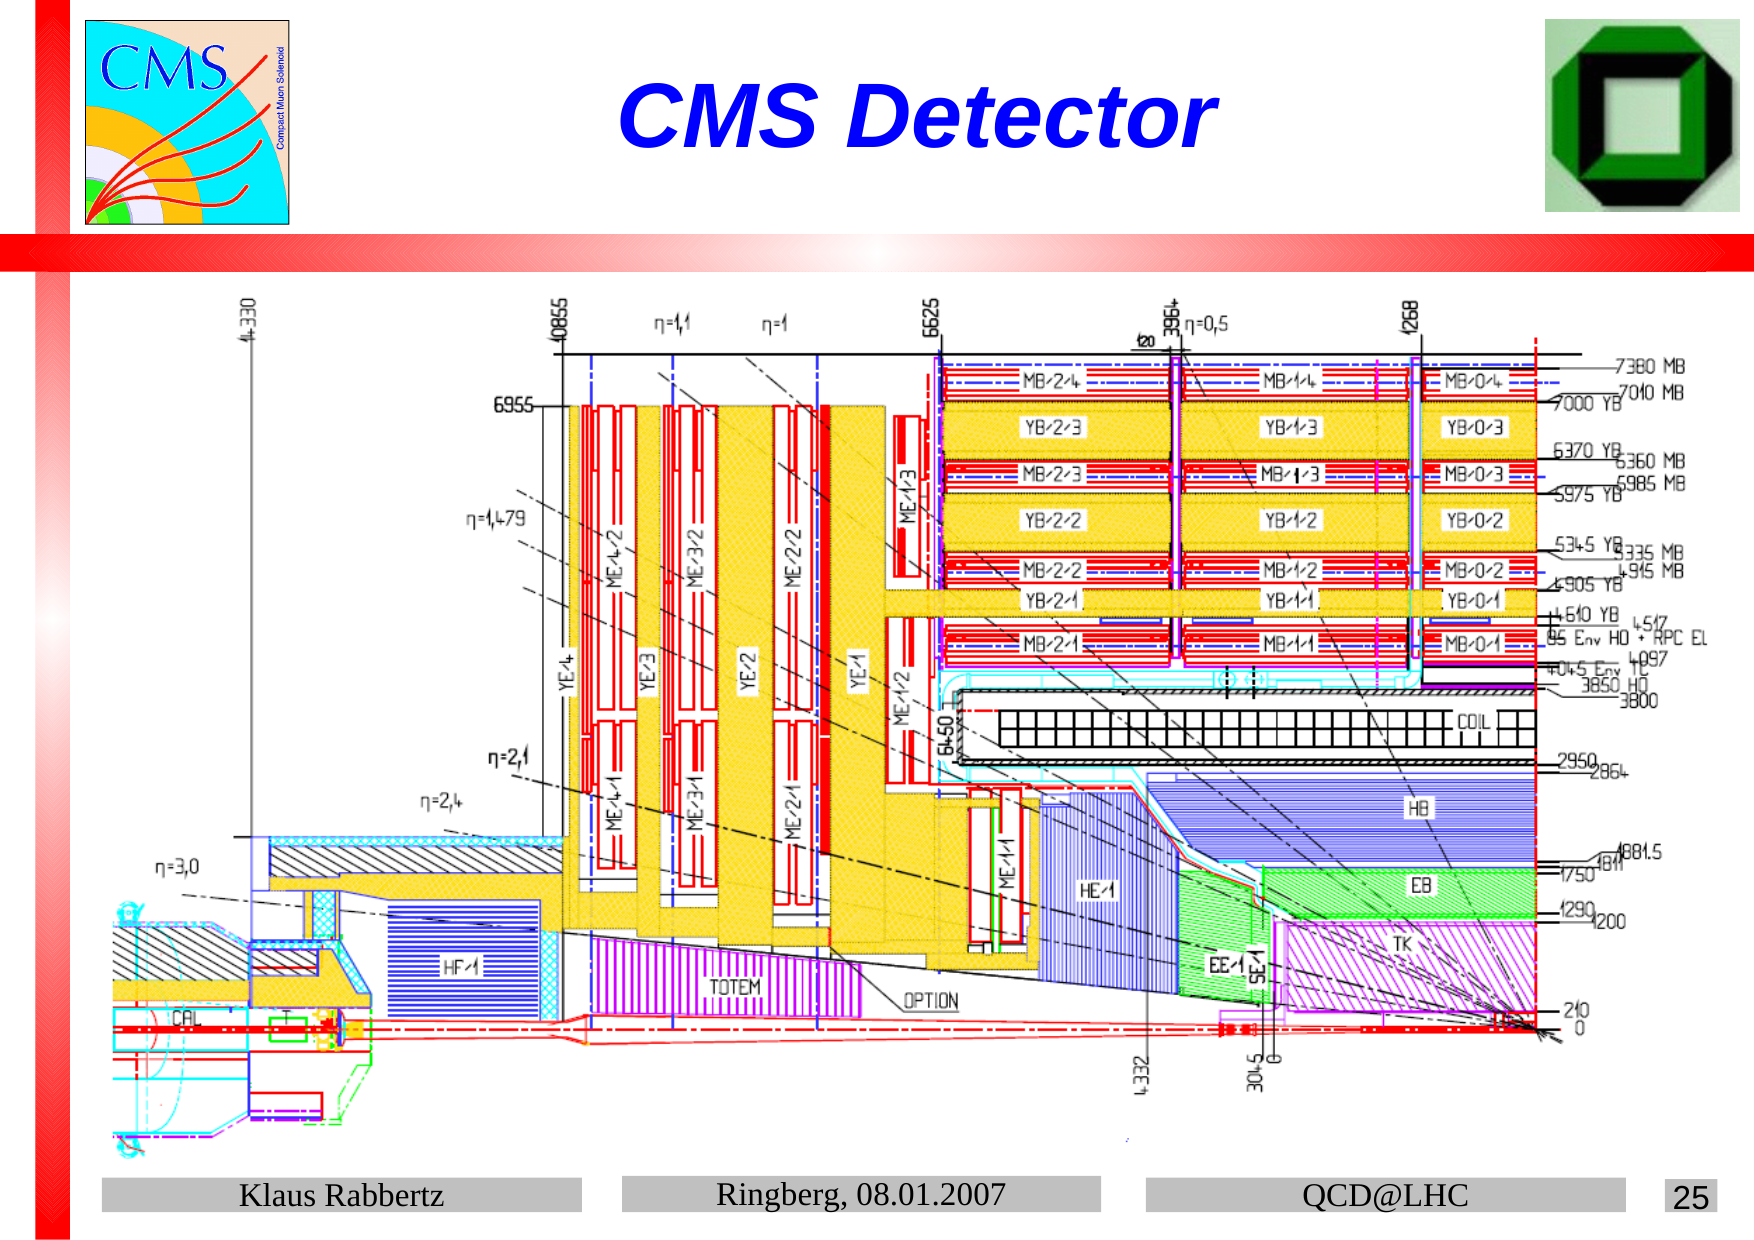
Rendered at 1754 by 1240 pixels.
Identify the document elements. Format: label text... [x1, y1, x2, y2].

picture [1545, 19, 1740, 212]
picture [106, 277, 1717, 1169]
title CMS Detector [317, 11, 1517, 219]
picture [84, 19, 290, 225]
